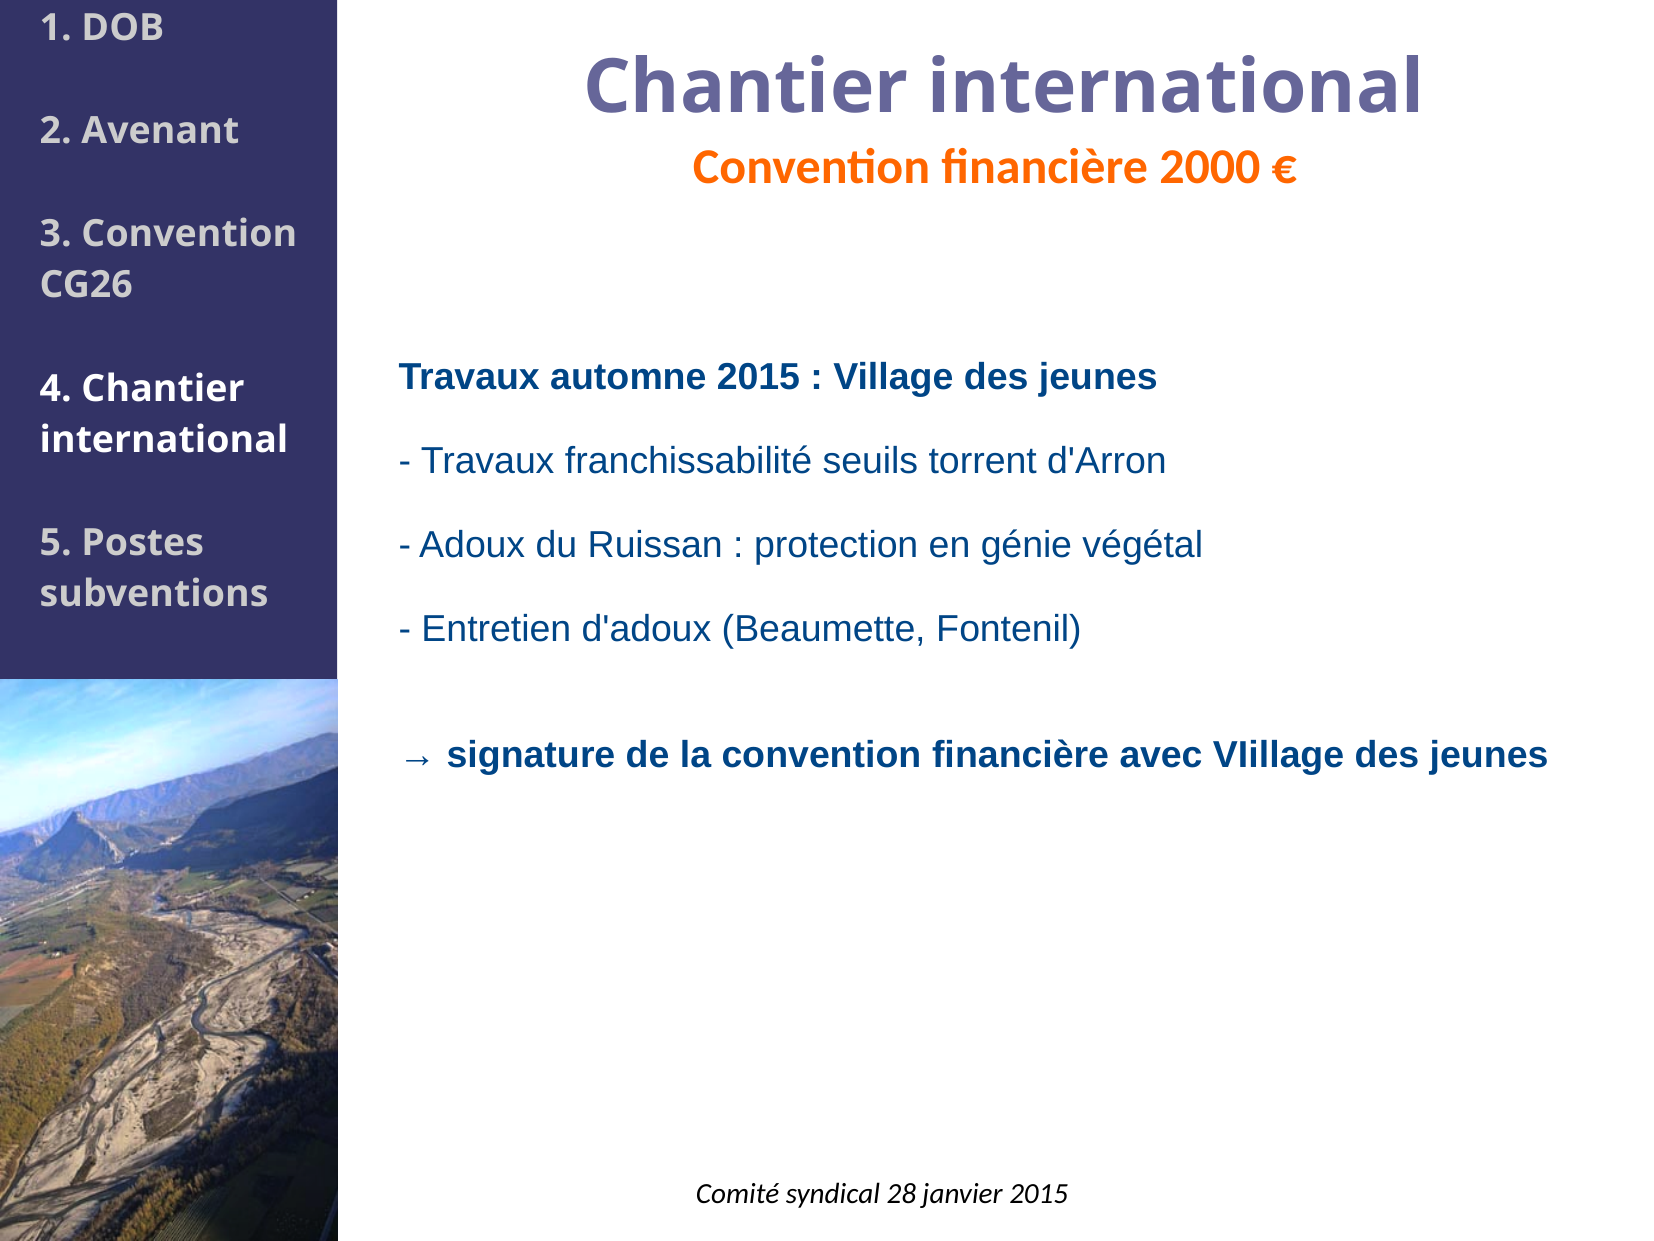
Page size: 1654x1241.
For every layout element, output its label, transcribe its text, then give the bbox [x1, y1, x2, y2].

text_box Chantier international [324, 23, 1654, 283]
text_box Convention financière 2000 € [360, 138, 1630, 1188]
picture [0, 679, 338, 1241]
text_box 1. DOB 2. Avenant 3. Convention CG26 4. Chantier international 5. Postes subventions 6. Natura [0, 0, 338, 679]
text_box Travaux automne 2015 : Village des jeunes - Travaux franchissabilité seuils torrent d'Arron - Adoux du Ruissan : protection en génie végétal - Entretien d'adoux (Beaumette, Fontenil) → signature de la convention financière avec VIillage des jeunes [383, 348, 1595, 1018]
